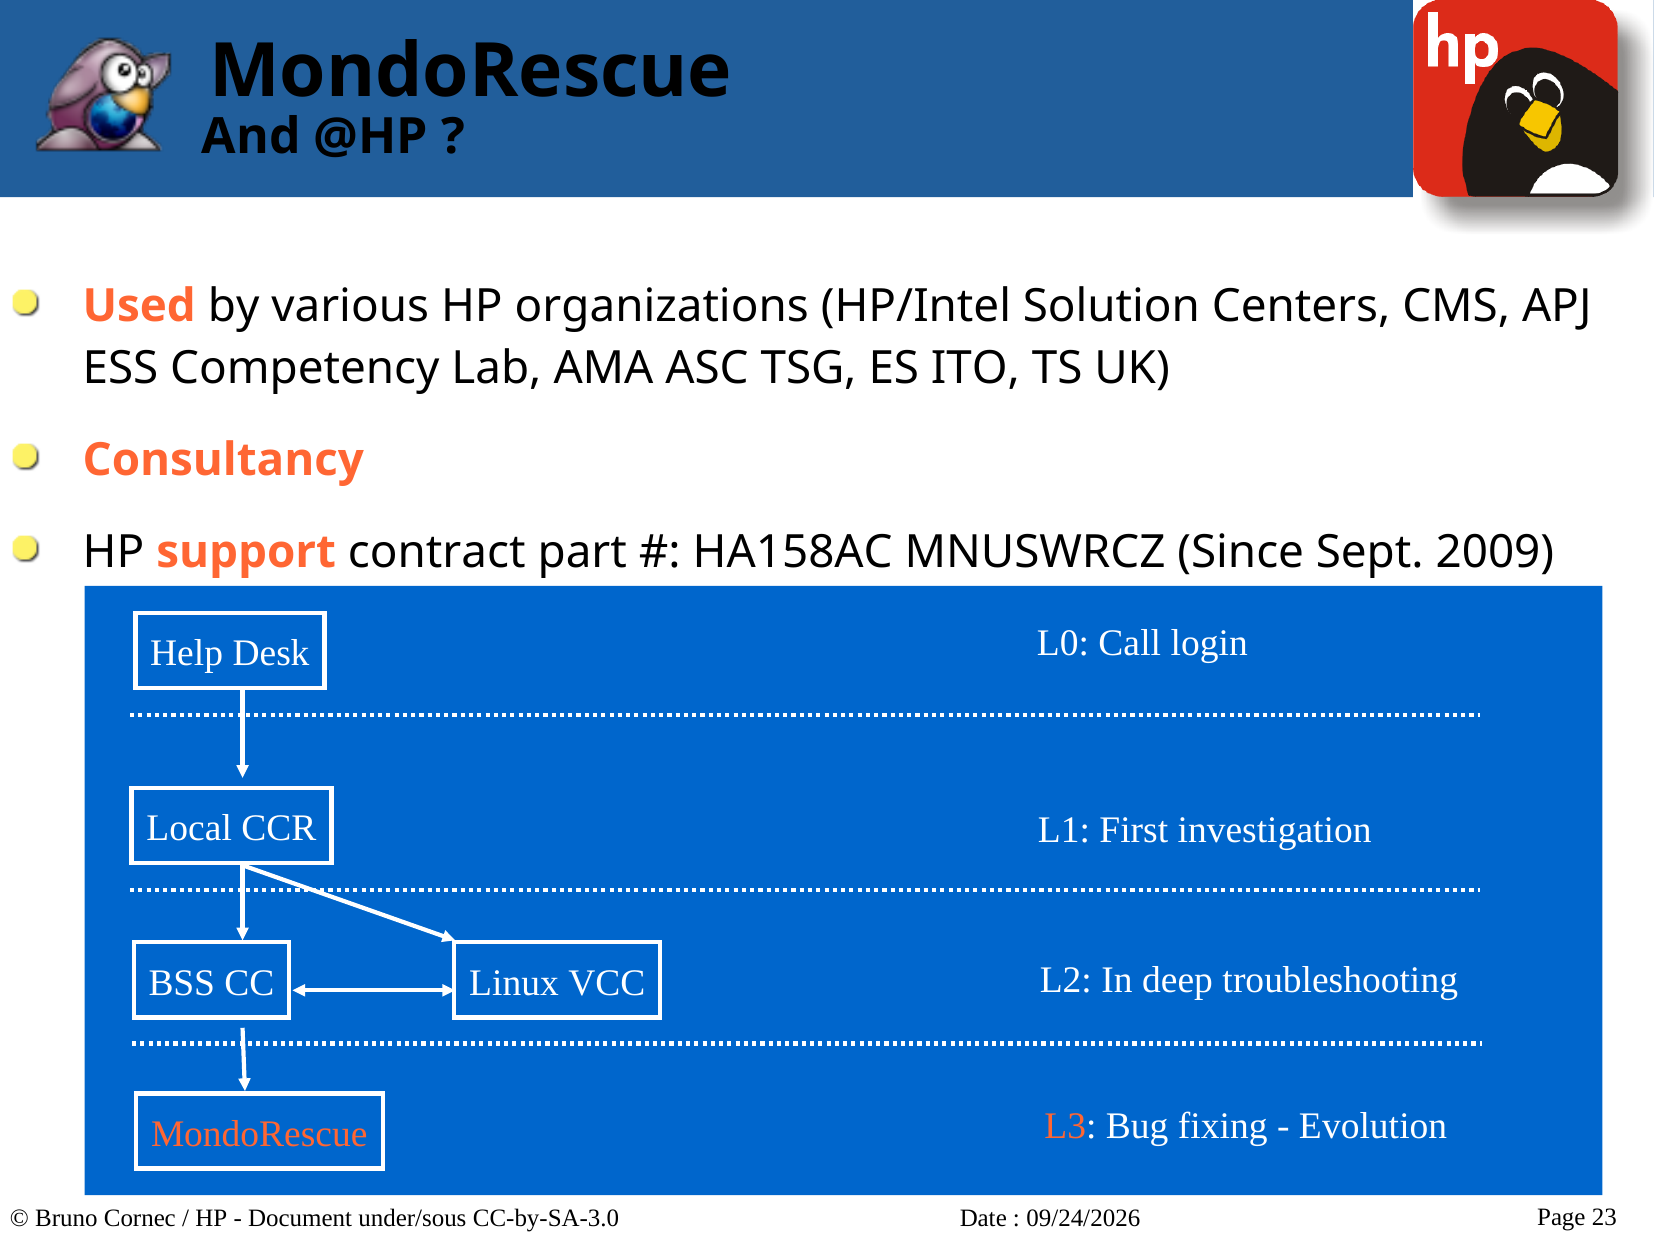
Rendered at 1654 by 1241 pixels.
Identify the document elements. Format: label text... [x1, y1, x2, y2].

text_box L2: In deep troubleshooting [911, 940, 1587, 1016]
title And @HP ? [201, 32, 1191, 241]
list Used by various HP organizations (HP/Intel Solution Centers, CMS, APJ ESS Competency Lab, AMA ASC TSG, ES ITO, TS UK) Consultancy HP support contract part #: HA158AC MNUSWRCZ (Since Sept. 2009) [0, 271, 1637, 1158]
picture [0, 0, 211, 199]
text_box Linux VCC [454, 942, 661, 1018]
picture [1413, 0, 1654, 235]
text_box Local CCR [131, 787, 332, 864]
text_box [84, 585, 1603, 1196]
text_box L1: First investigation [867, 789, 1543, 866]
text_box L0: Call login [805, 602, 1481, 678]
text_box L3: Bug fixing - Evolution [908, 1085, 1584, 1161]
text_box Help Desk [135, 612, 325, 689]
text_box BSS CC [133, 942, 290, 1018]
text_box MondoRescue [136, 1093, 383, 1169]
